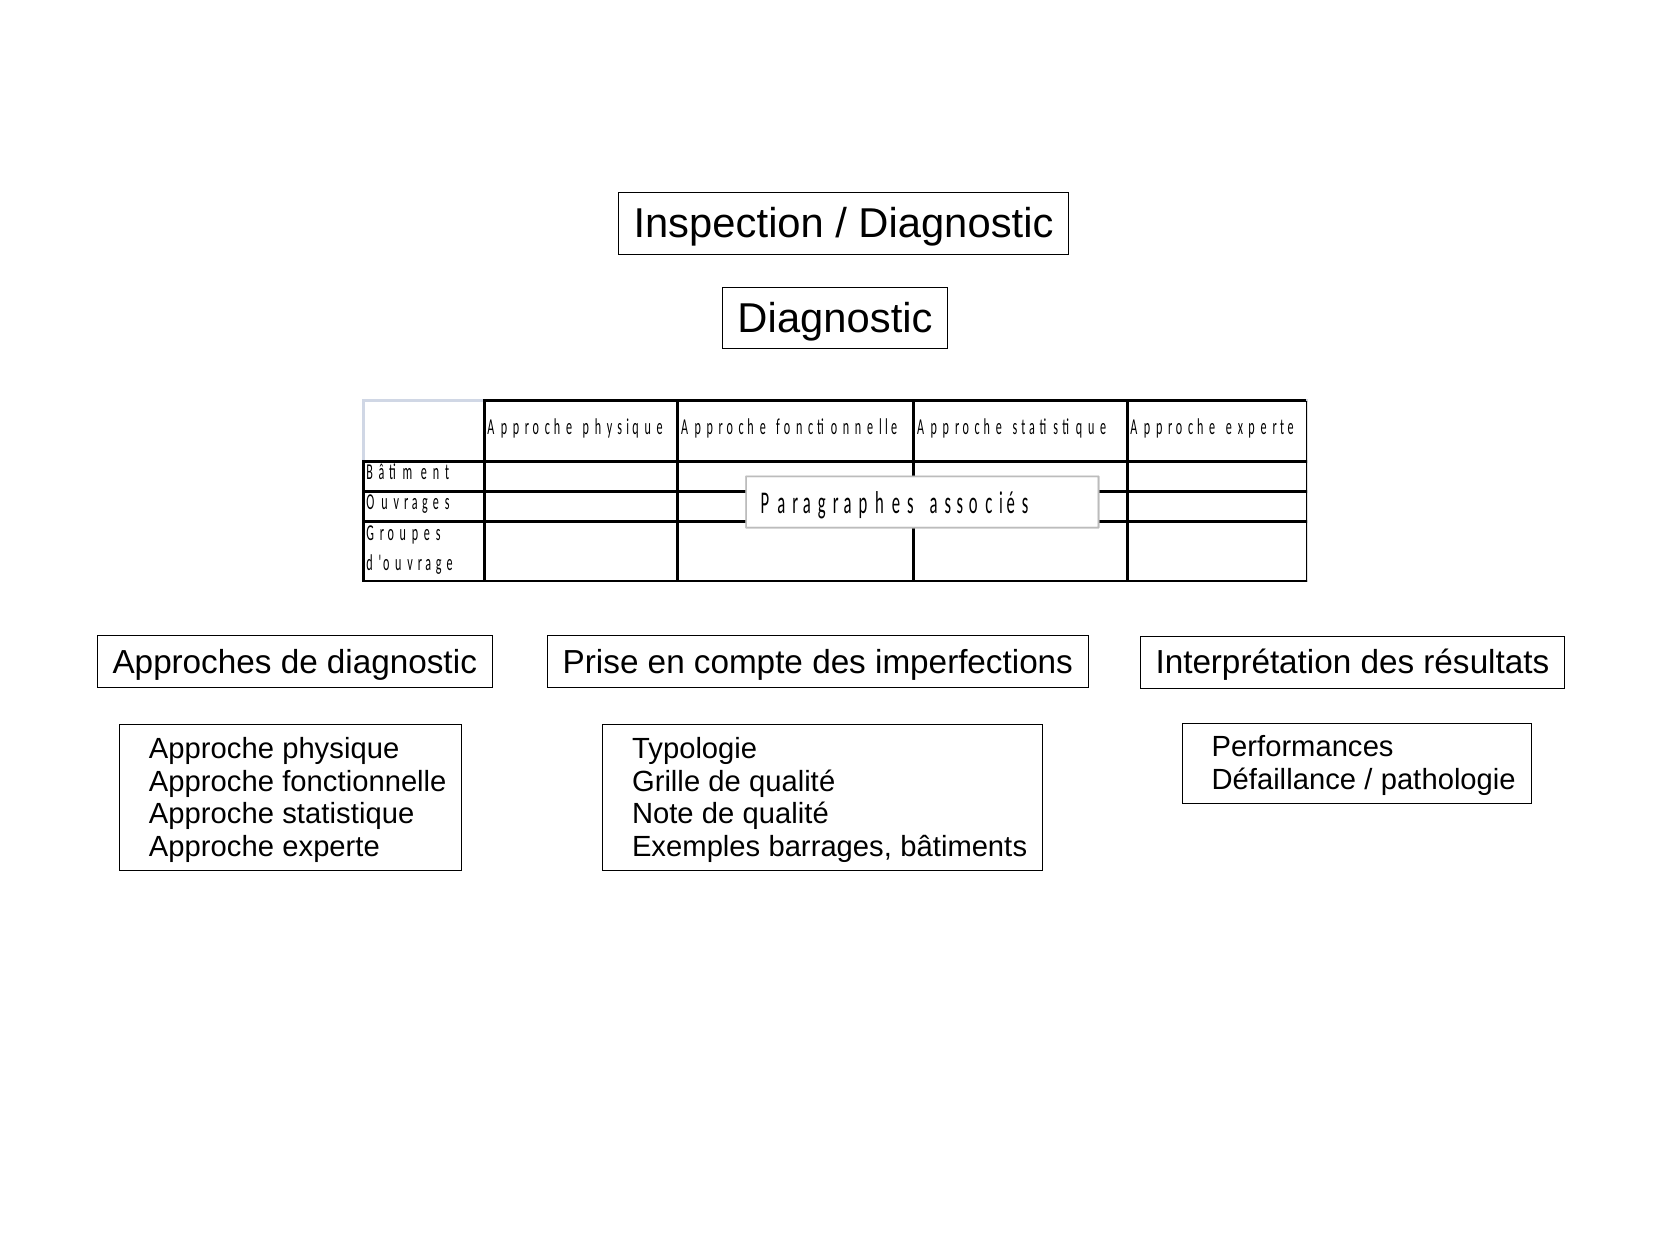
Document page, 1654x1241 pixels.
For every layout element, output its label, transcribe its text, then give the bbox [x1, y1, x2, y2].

text_box Approches de diagnostic [97, 635, 493, 688]
text_box Interprétation des résultats [1140, 636, 1565, 689]
text_box Inspection / Diagnostic [618, 192, 1069, 255]
text_box Diagnostic [722, 287, 948, 349]
text_box Typologie Grille de qualité Note de qualité Exemples barrages, bâtiments [602, 724, 1043, 871]
picture [361, 399, 1308, 583]
text_box Approche physique Approche fonctionnelle Approche statistique Approche experte [119, 724, 462, 871]
text_box Performances Défaillance / pathologie [1182, 723, 1532, 804]
text_box Prise en compte des imperfections [547, 635, 1089, 688]
